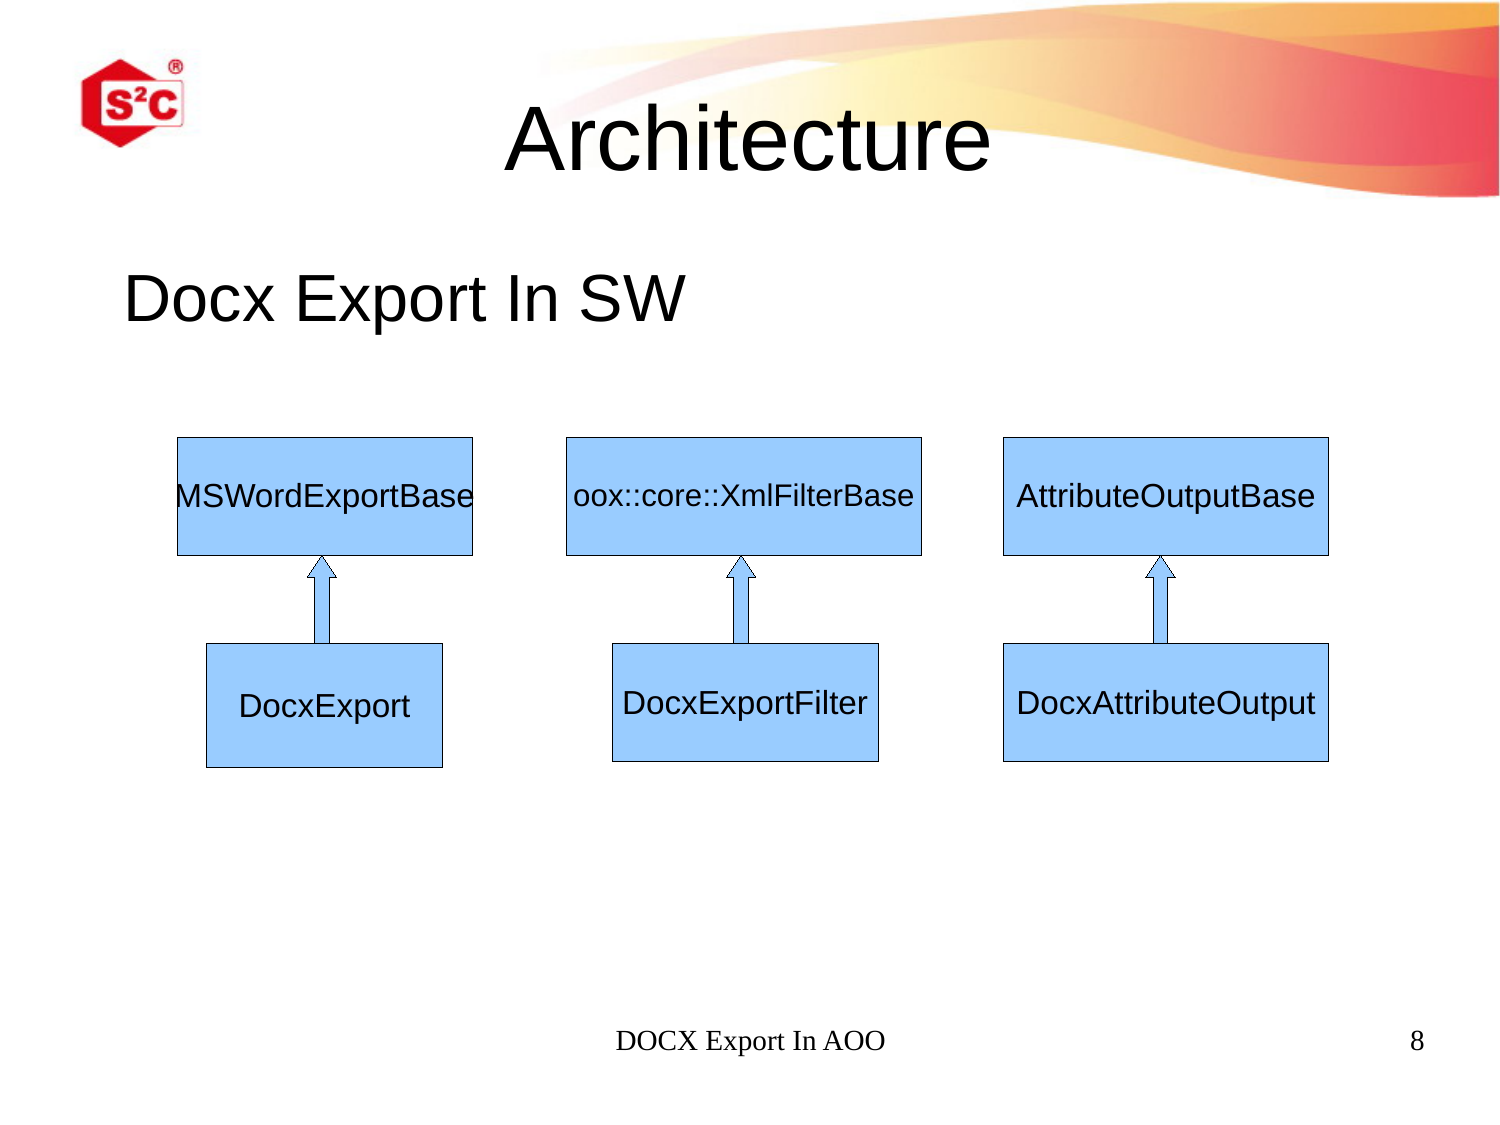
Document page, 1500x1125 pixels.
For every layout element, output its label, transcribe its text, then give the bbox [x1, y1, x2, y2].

list Docx Export In SW [67, 261, 1418, 1004]
title Architecture [75, 44, 1425, 233]
picture [0, 0, 1500, 1125]
